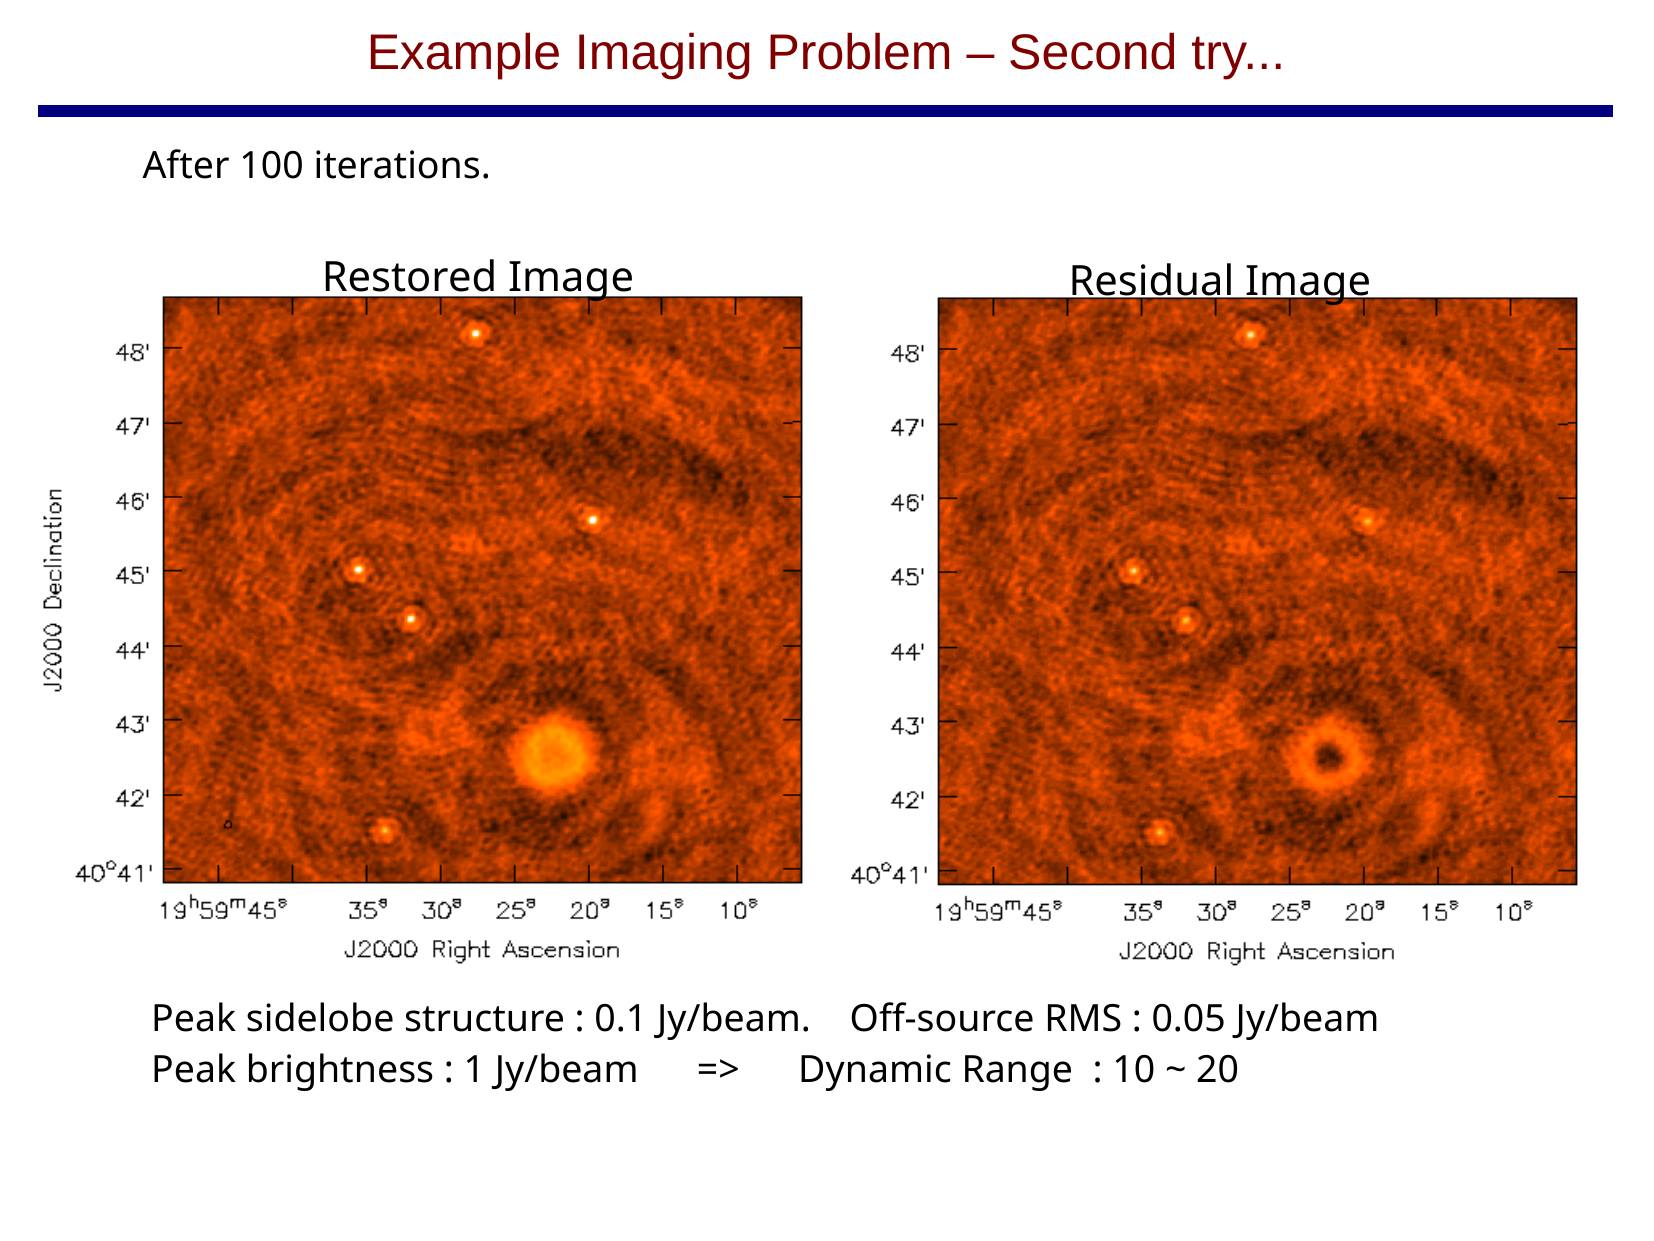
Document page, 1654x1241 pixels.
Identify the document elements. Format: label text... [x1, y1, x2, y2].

text_box Peak sidelobe structure : 0.1 Jy/beam. Off-source RMS : 0.05 Jy/beam Peak brightness : 1 Jy/beam => Dynamic Range : 10 ~ 20 [136, 983, 1606, 1127]
text_box Restored Image [307, 239, 718, 305]
text_box Residual Image [1053, 243, 1465, 309]
picture [0, 249, 1626, 1044]
title Example Imaging Problem – Second try... [82, 15, 1571, 89]
text_box After 100 iterations. [127, 131, 1594, 197]
